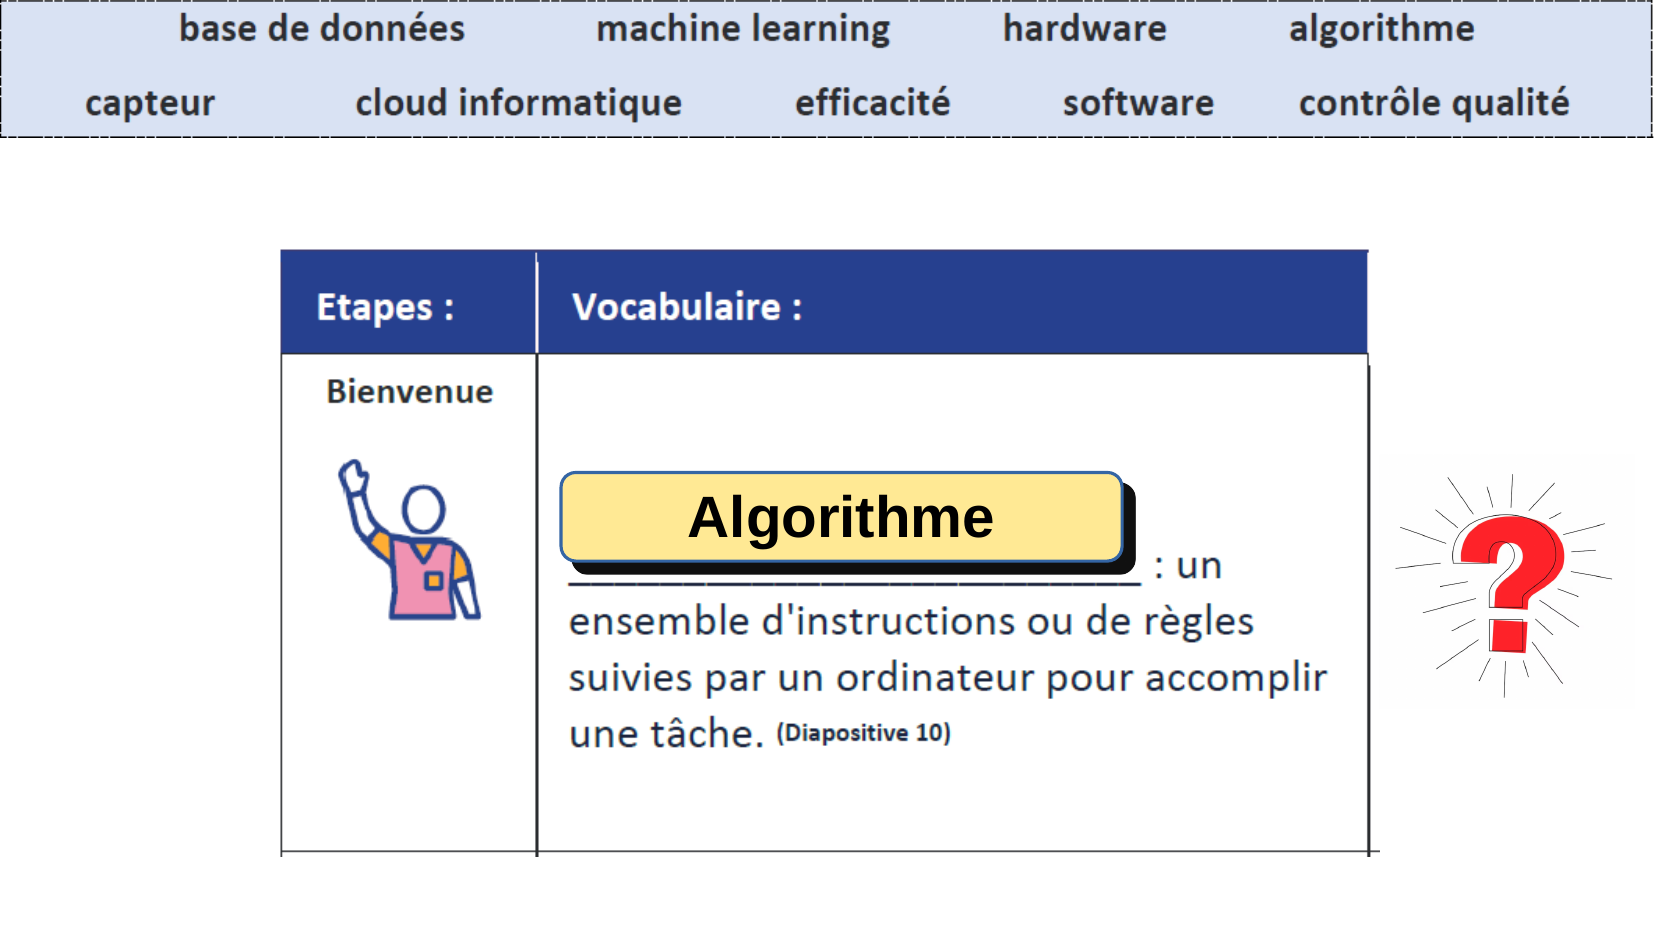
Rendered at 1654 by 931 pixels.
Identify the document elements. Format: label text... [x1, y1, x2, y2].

text_box Algorithme [561, 472, 1123, 562]
picture [273, 242, 1635, 857]
picture [0, 0, 1654, 139]
